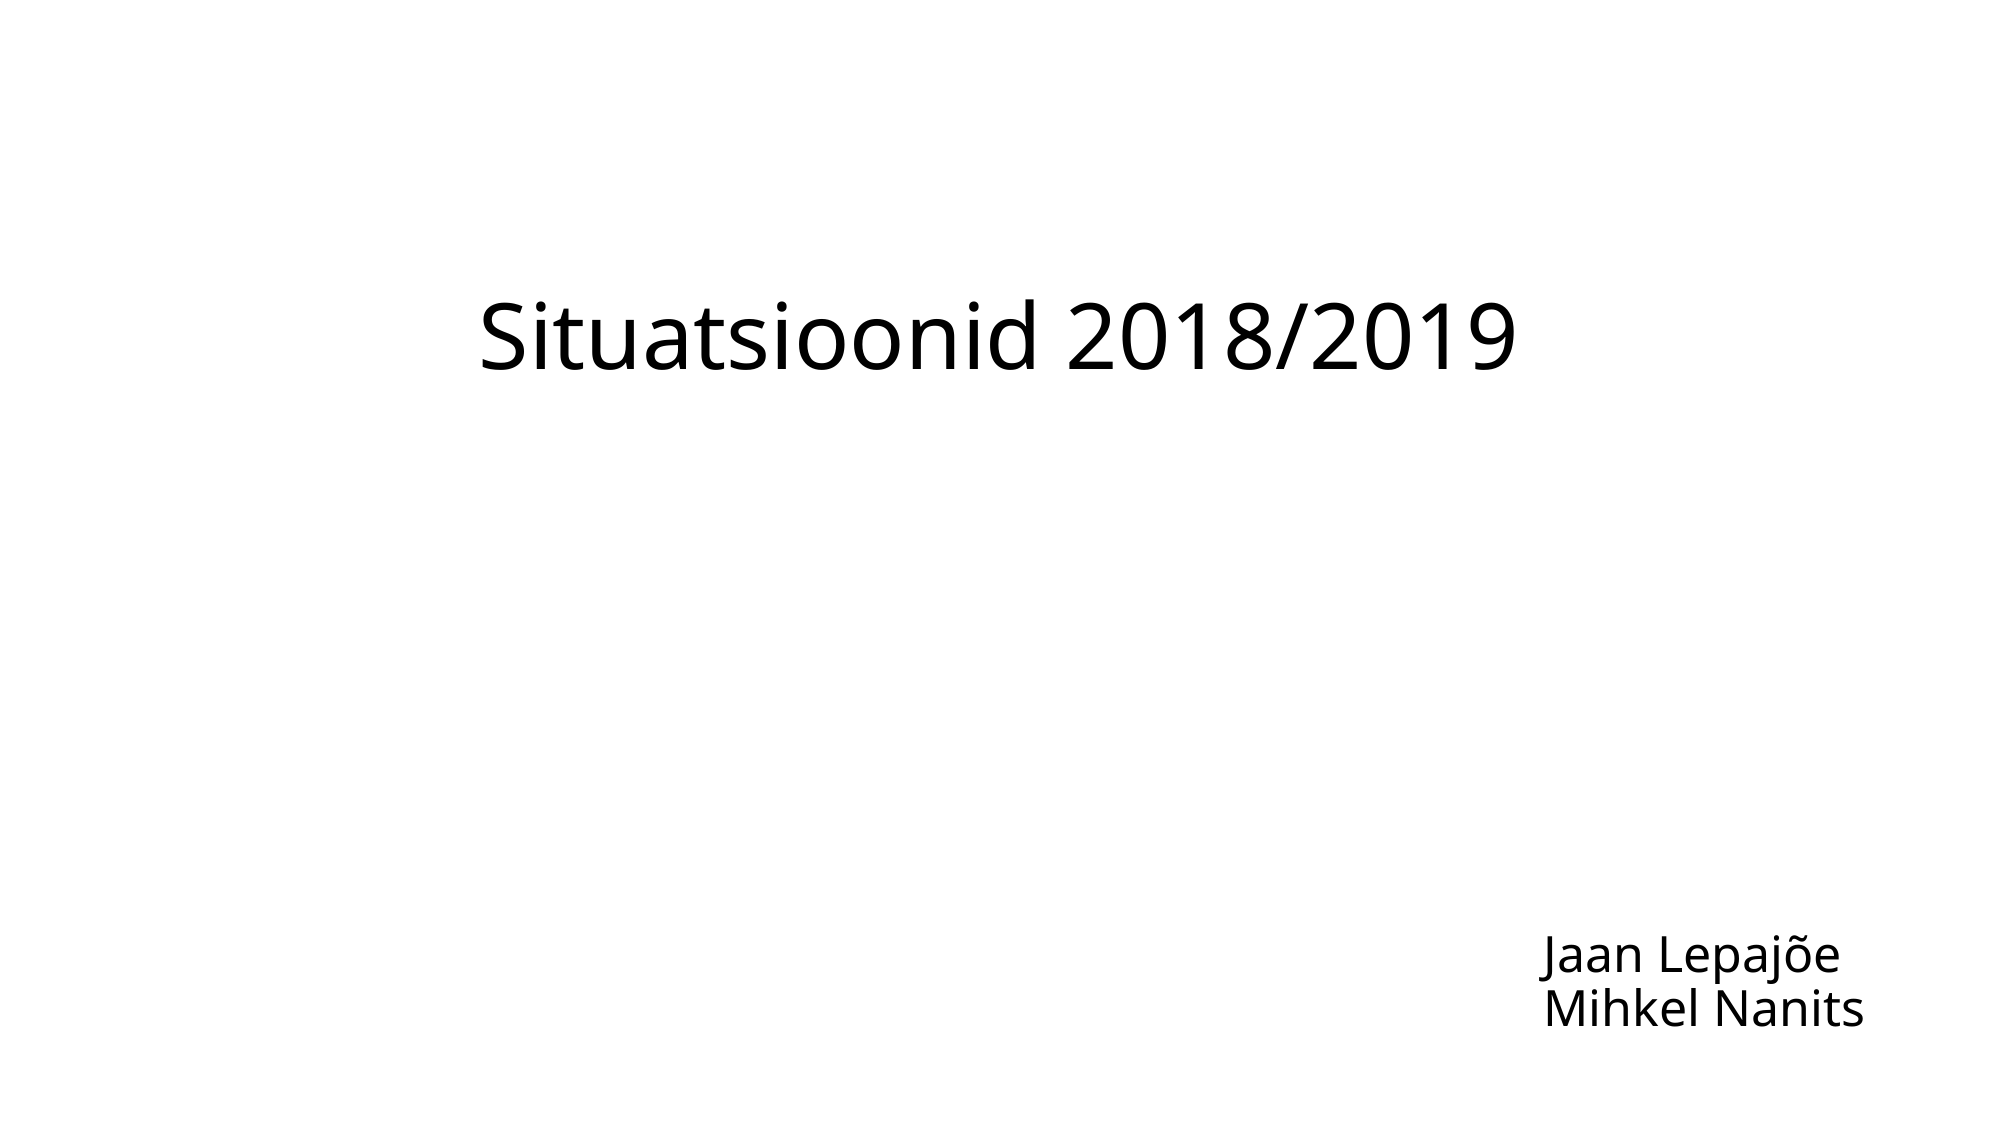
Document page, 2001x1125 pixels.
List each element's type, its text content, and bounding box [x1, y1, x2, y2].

subtitle Jaan Lepajõe Mihkel Nanits [1477, 922, 1933, 1043]
title Situatsioonid 2018/2019 [249, 184, 1750, 576]
